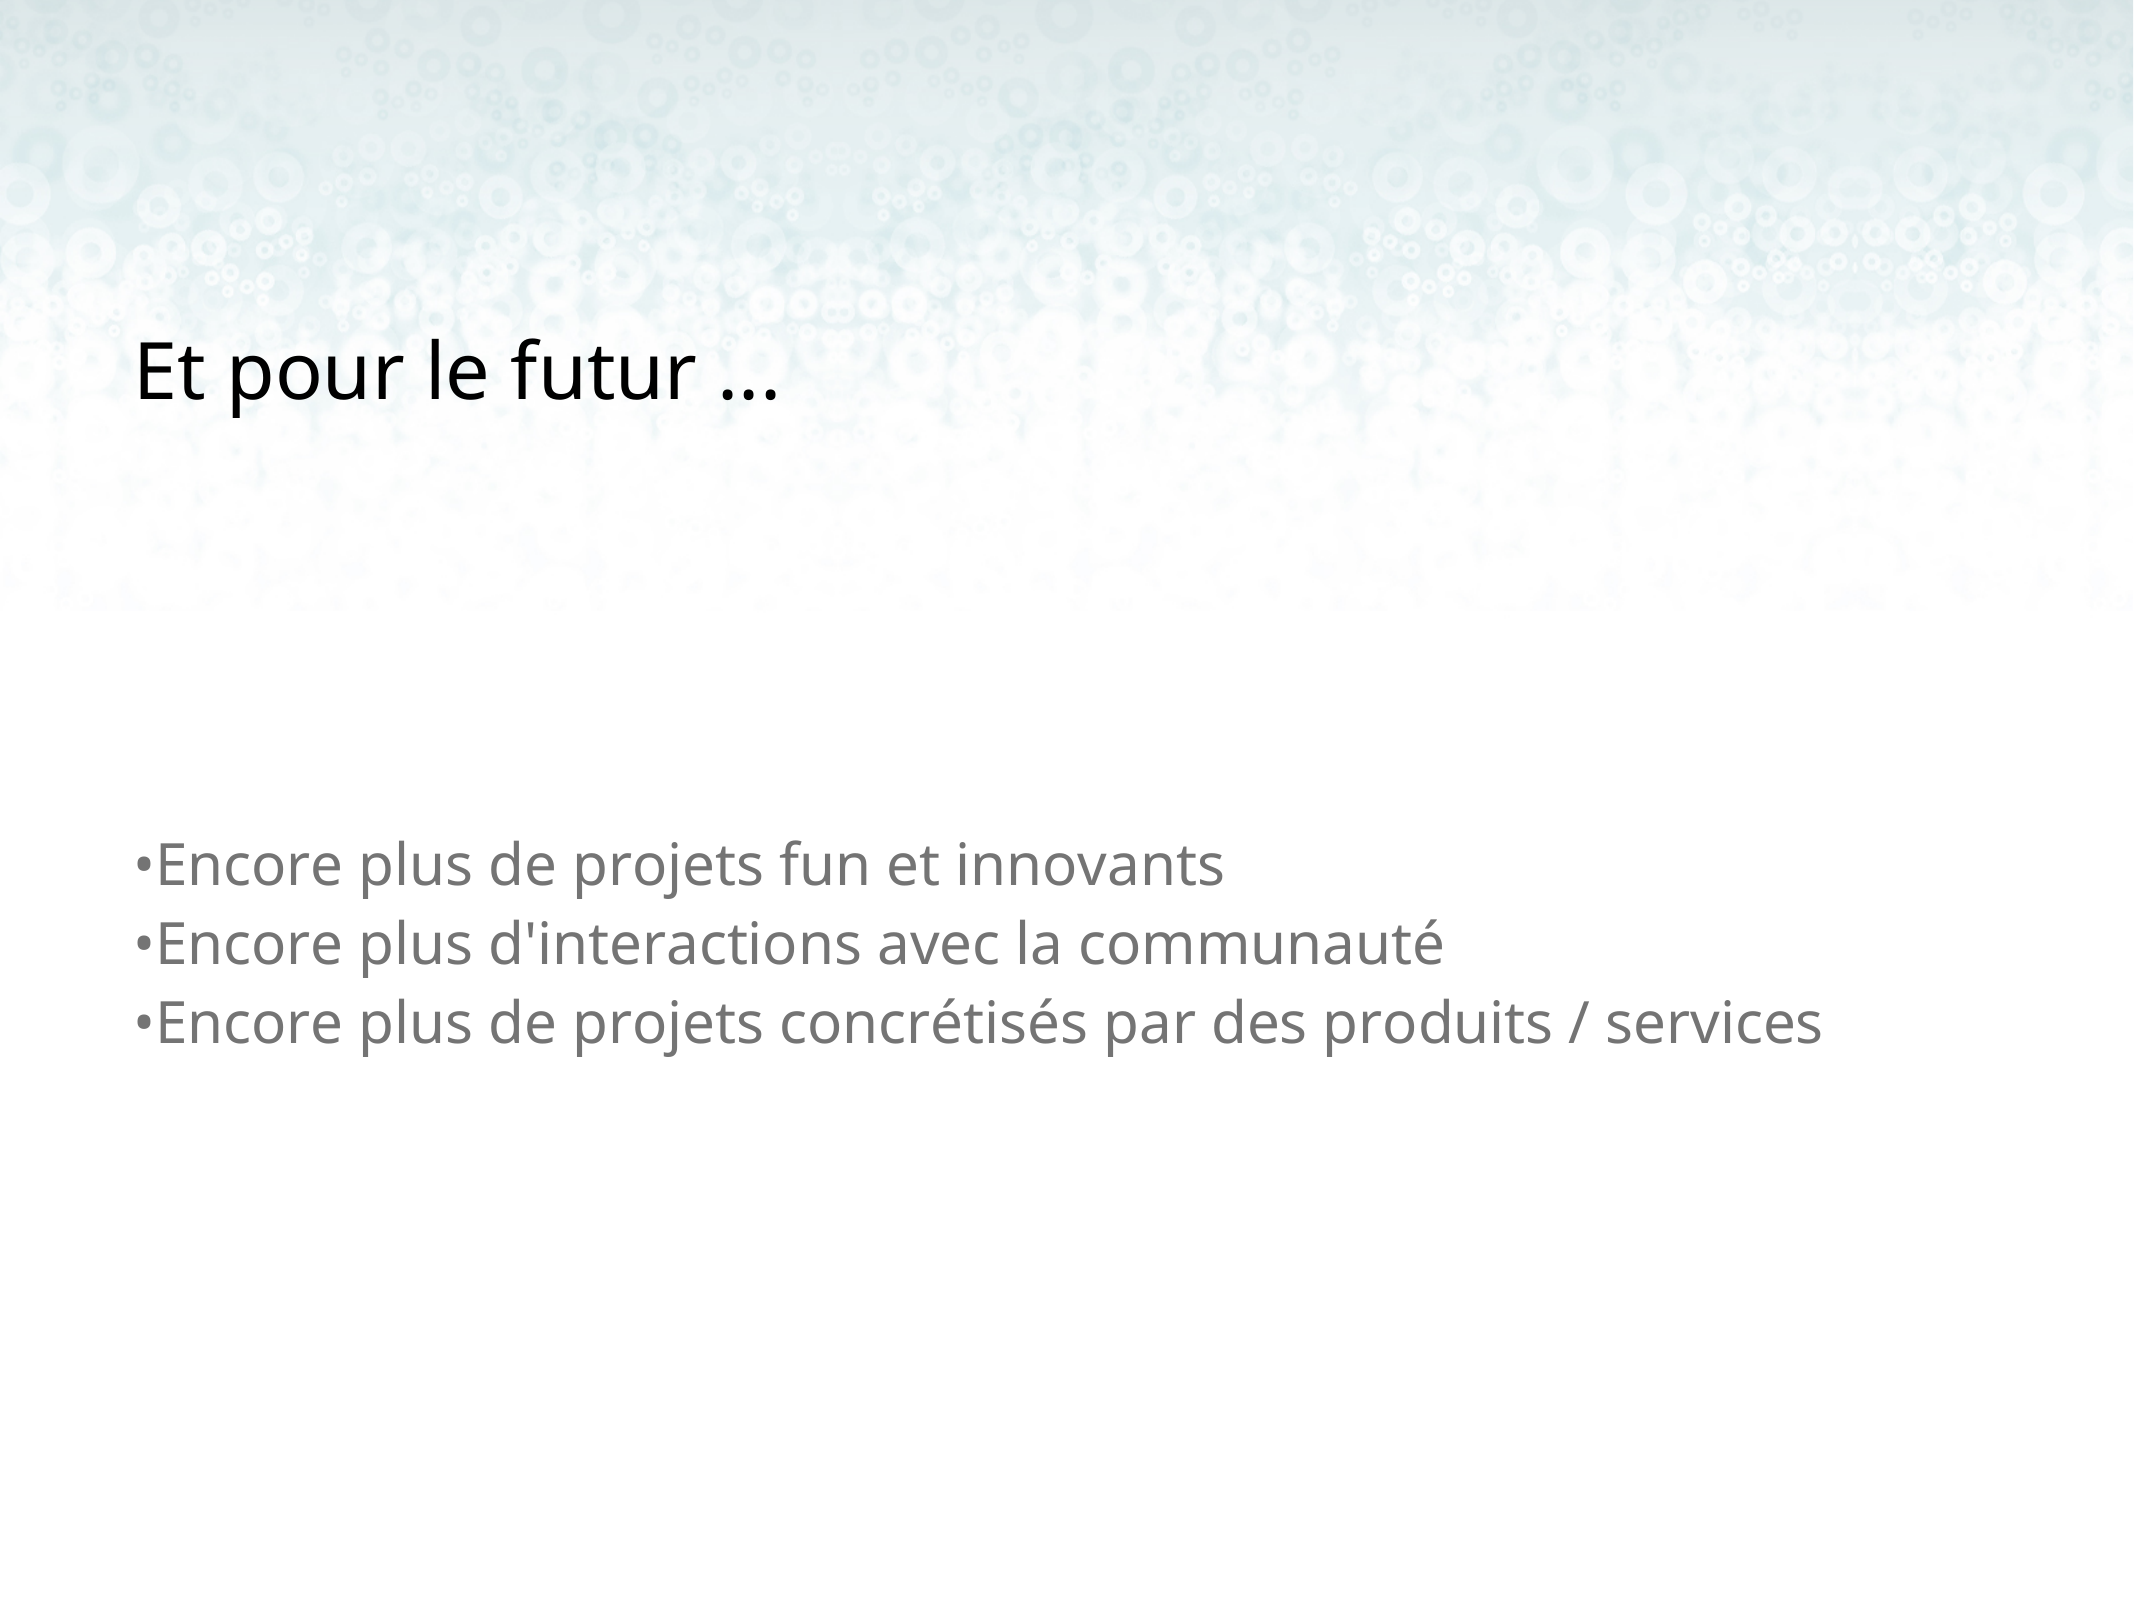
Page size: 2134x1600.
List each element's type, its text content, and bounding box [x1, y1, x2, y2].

title Et pour le futur ... [133, 7, 2000, 731]
list Encore plus de projets fun et innovants Encore plus d'interactions avec la communauté Encore plus de projets concrétisés par des produits / services [133, 822, 2000, 1600]
picture [0, 0, 2134, 982]
